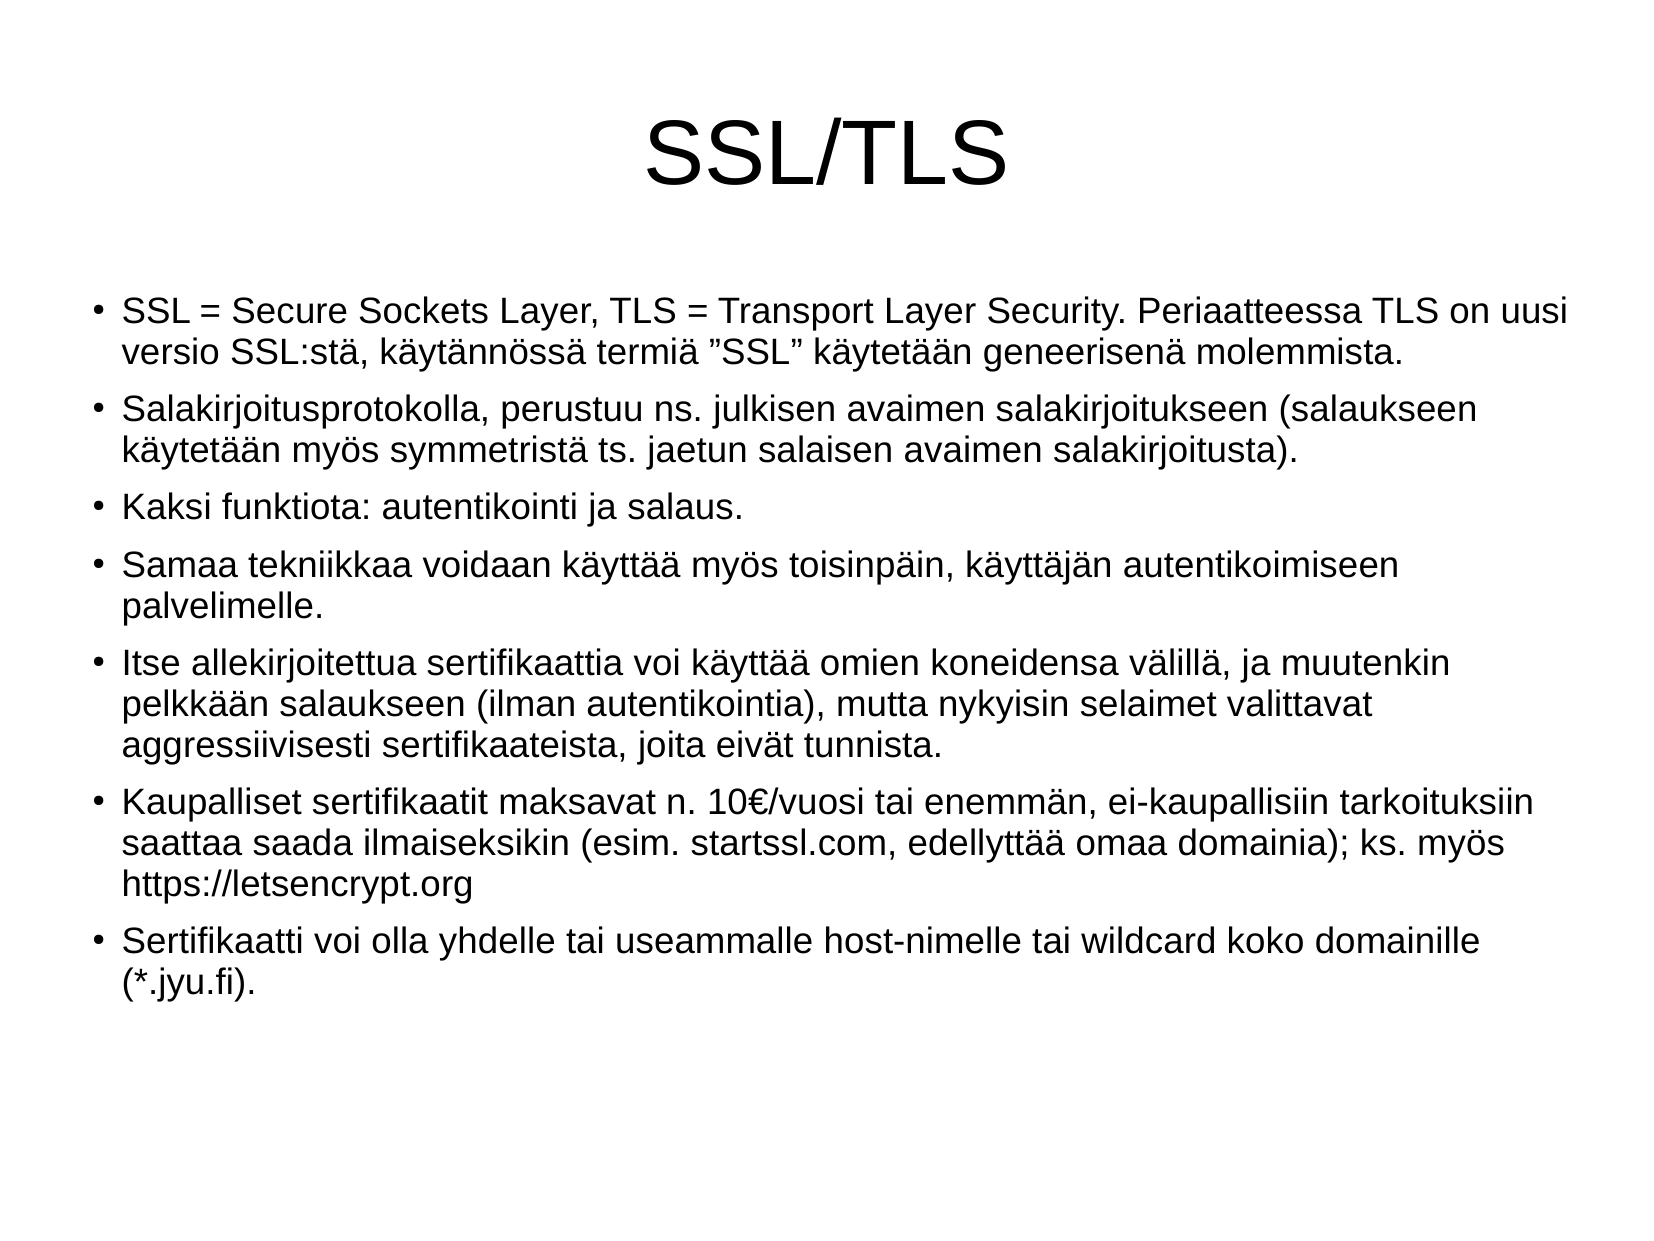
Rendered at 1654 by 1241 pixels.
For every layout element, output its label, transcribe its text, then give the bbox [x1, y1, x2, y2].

list SSL = Secure Sockets Layer, TLS = Transport Layer Security. Periaatteessa TLS on uusi versio SSL:stä, käytännössä termiä ”SSL” käytetään geneerisenä molemmista. Salakirjoitusprotokolla, perustuu ns. julkisen avaimen salakirjoitukseen (salaukseen käytetään myös symmetristä ts. jaetun salaisen avaimen salakirjoitusta). Kaksi funktiota: autentikointi ja salaus. Samaa tekniikkaa voidaan käyttää myös toisinpäin, käyttäjän autentikoimiseen palvelimelle. Itse allekirjoitettua sertifikaattia voi käyttää omien koneidensa välillä, ja muutenkin pelkkään salaukseen (ilman autentikointia), mutta nykyisin selaimet valittavat aggressiivisesti sertifikaateista, joita eivät tunnista. Kaupalliset sertifikaatit maksavat n. 10€/vuosi tai enemmän, ei-kaupallisiin tarkoituksiin saattaa saada ilmaiseksikin (esim. startssl.com, edellyttää omaa domainia); ks. myös https://letsencrypt.org Sertifikaatti voi olla yhdelle tai useammalle host-nimelle tai wildcard koko domainille (*.jyu.fi). [82, 290, 1571, 1010]
title SSL/TLS [82, 49, 1571, 257]
